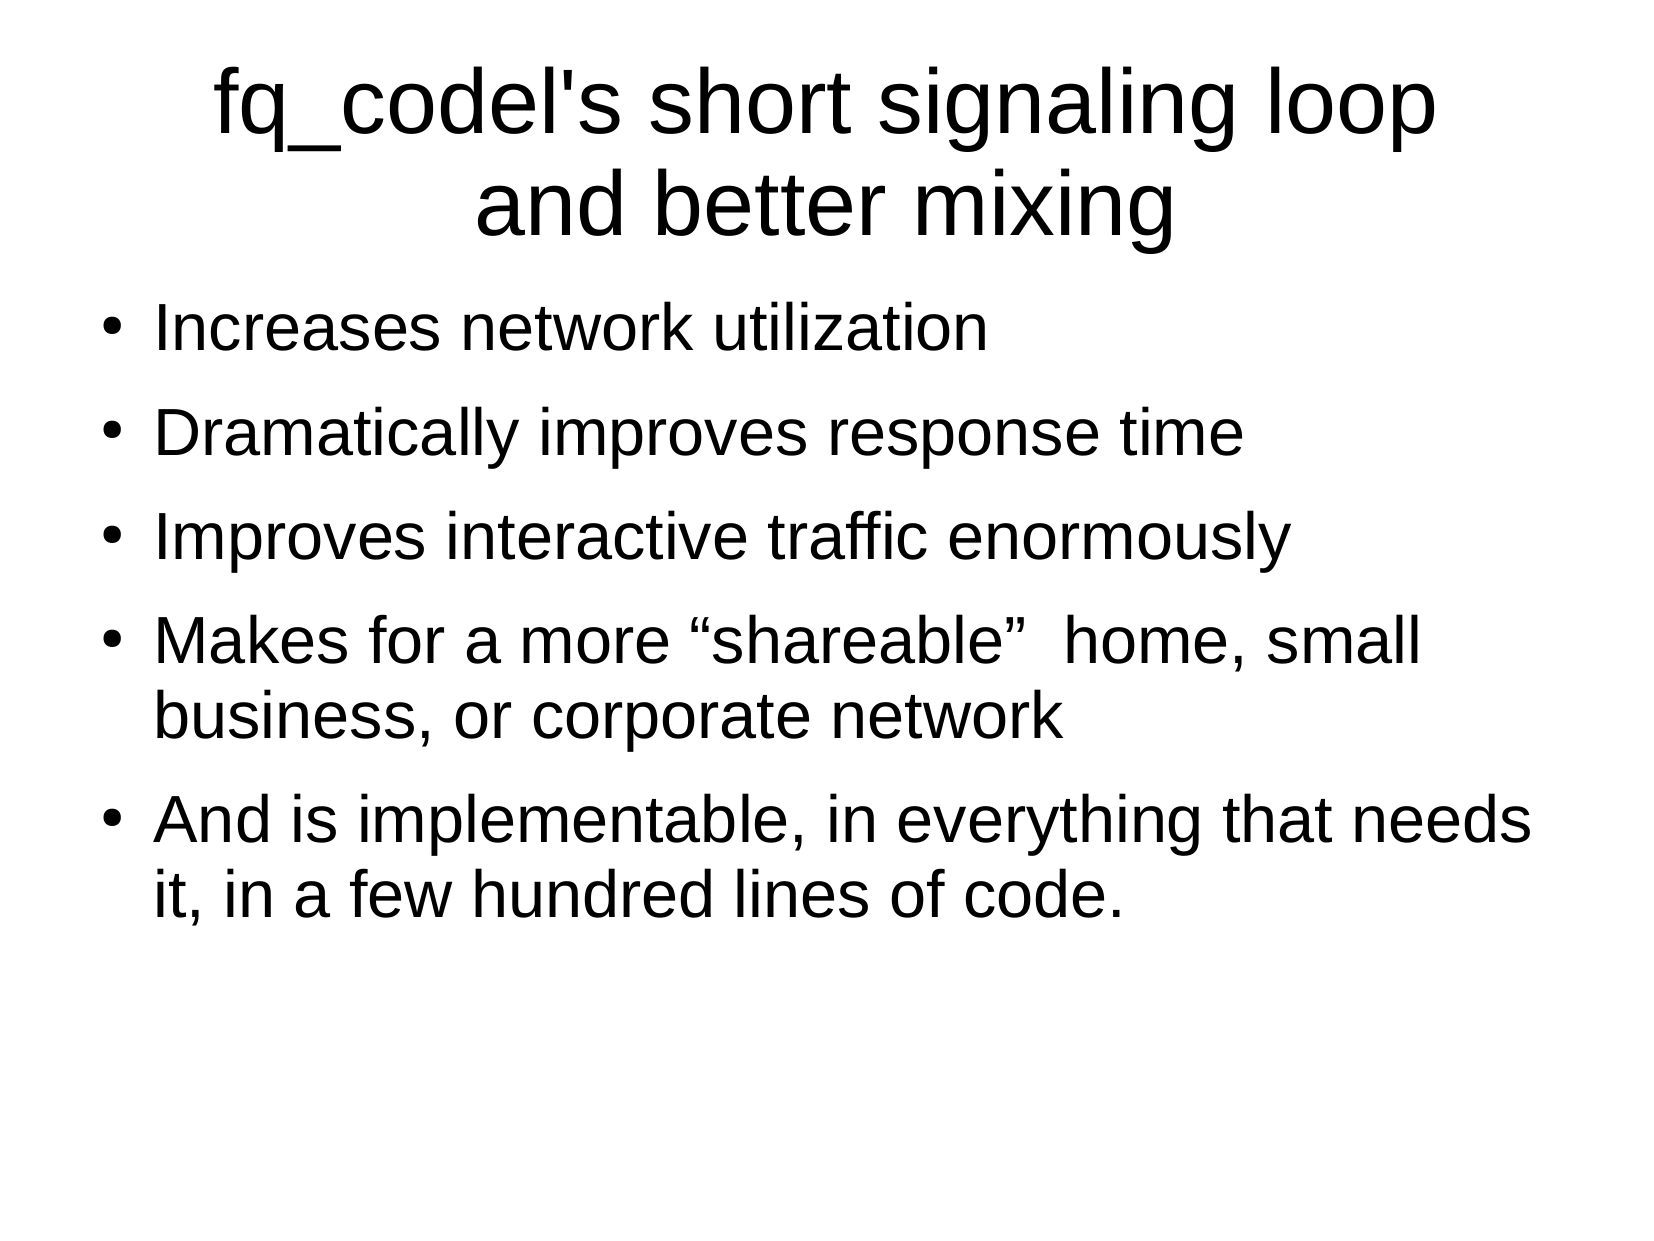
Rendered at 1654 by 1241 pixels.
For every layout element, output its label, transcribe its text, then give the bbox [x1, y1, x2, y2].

list Increases network utilization Dramatically improves response time Improves interactive traffic enormously Makes for a more “shareable” home, small business, or corporate network And is implementable, in everything that needs it, in a few hundred lines of code. [82, 290, 1538, 1010]
title fq_codel's short signaling loop and better mixing [82, 49, 1571, 257]
